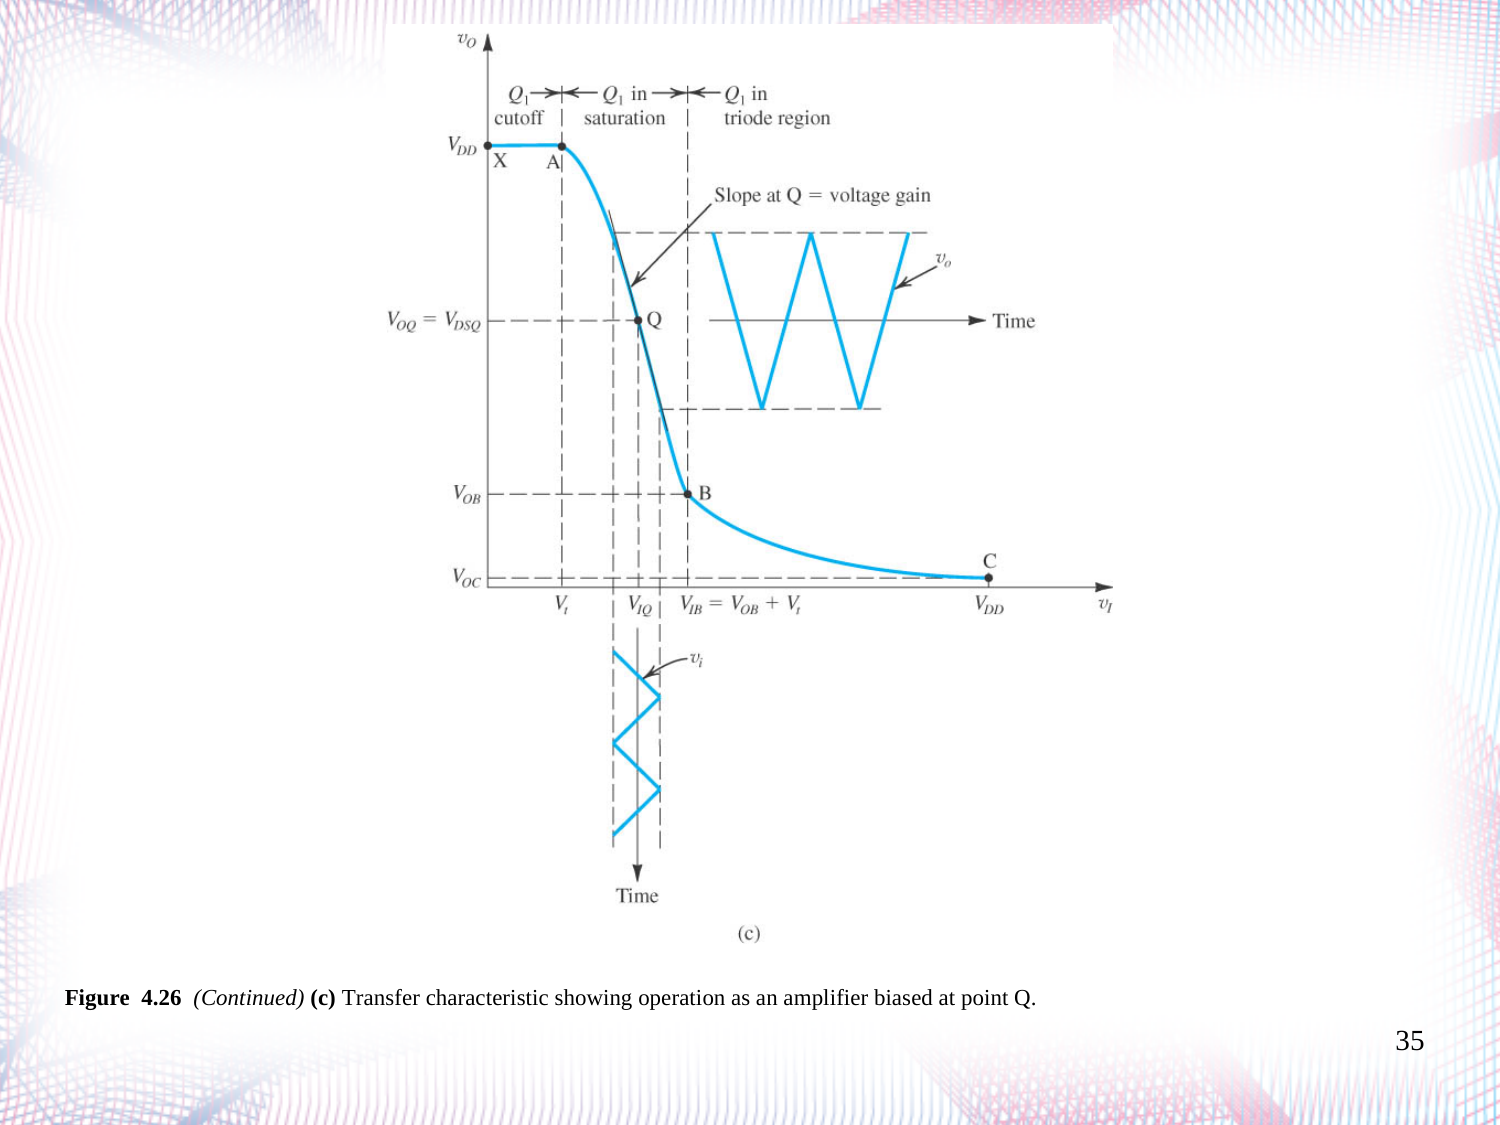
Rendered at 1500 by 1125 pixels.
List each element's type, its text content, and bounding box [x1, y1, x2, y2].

picture [0, 0, 1500, 1125]
text_box Figure 4.26 (Continued) (c) Transfer characteristic showing operation as an amplifier biased at point Q. [50, 975, 1326, 1018]
